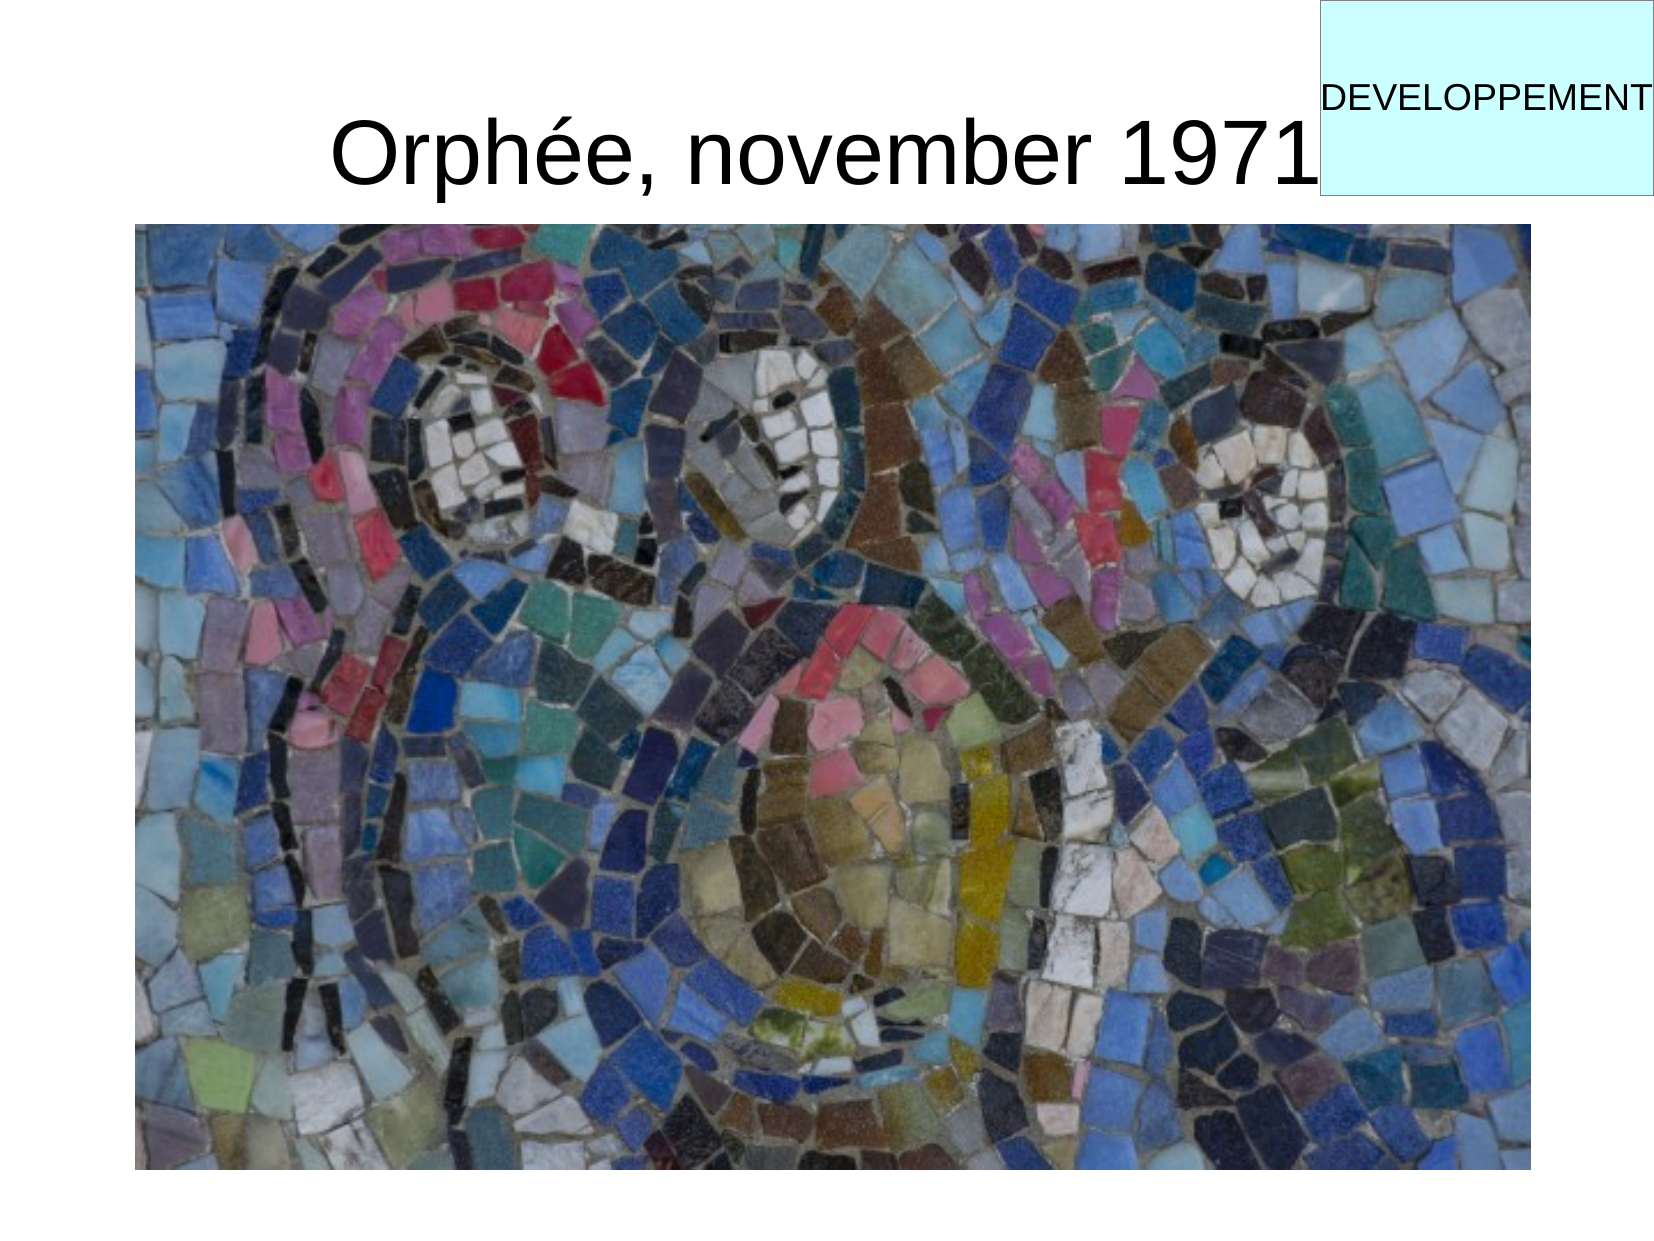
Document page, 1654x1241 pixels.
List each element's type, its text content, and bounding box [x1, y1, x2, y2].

title Orphée, november 1971 [82, 49, 1571, 257]
text_box DEVELOPPEMENT [1320, 0, 1654, 196]
picture [135, 224, 1531, 1171]
